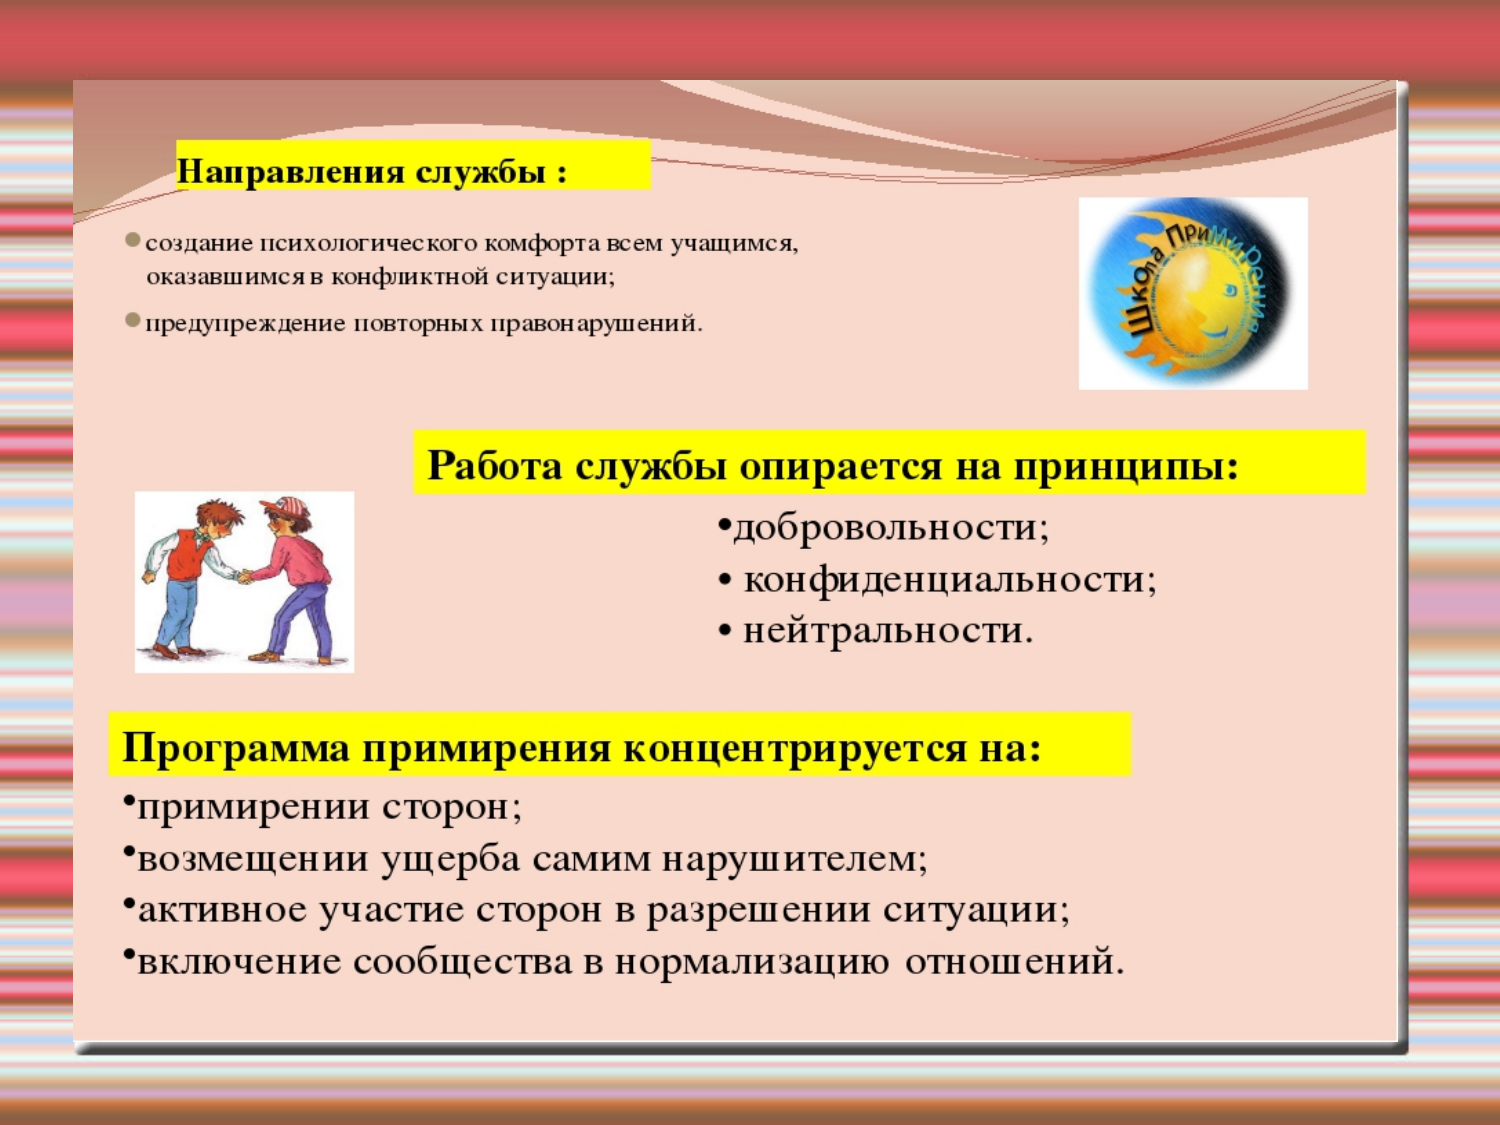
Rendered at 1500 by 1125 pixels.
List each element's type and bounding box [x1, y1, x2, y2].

picture [73, 80, 1398, 1042]
